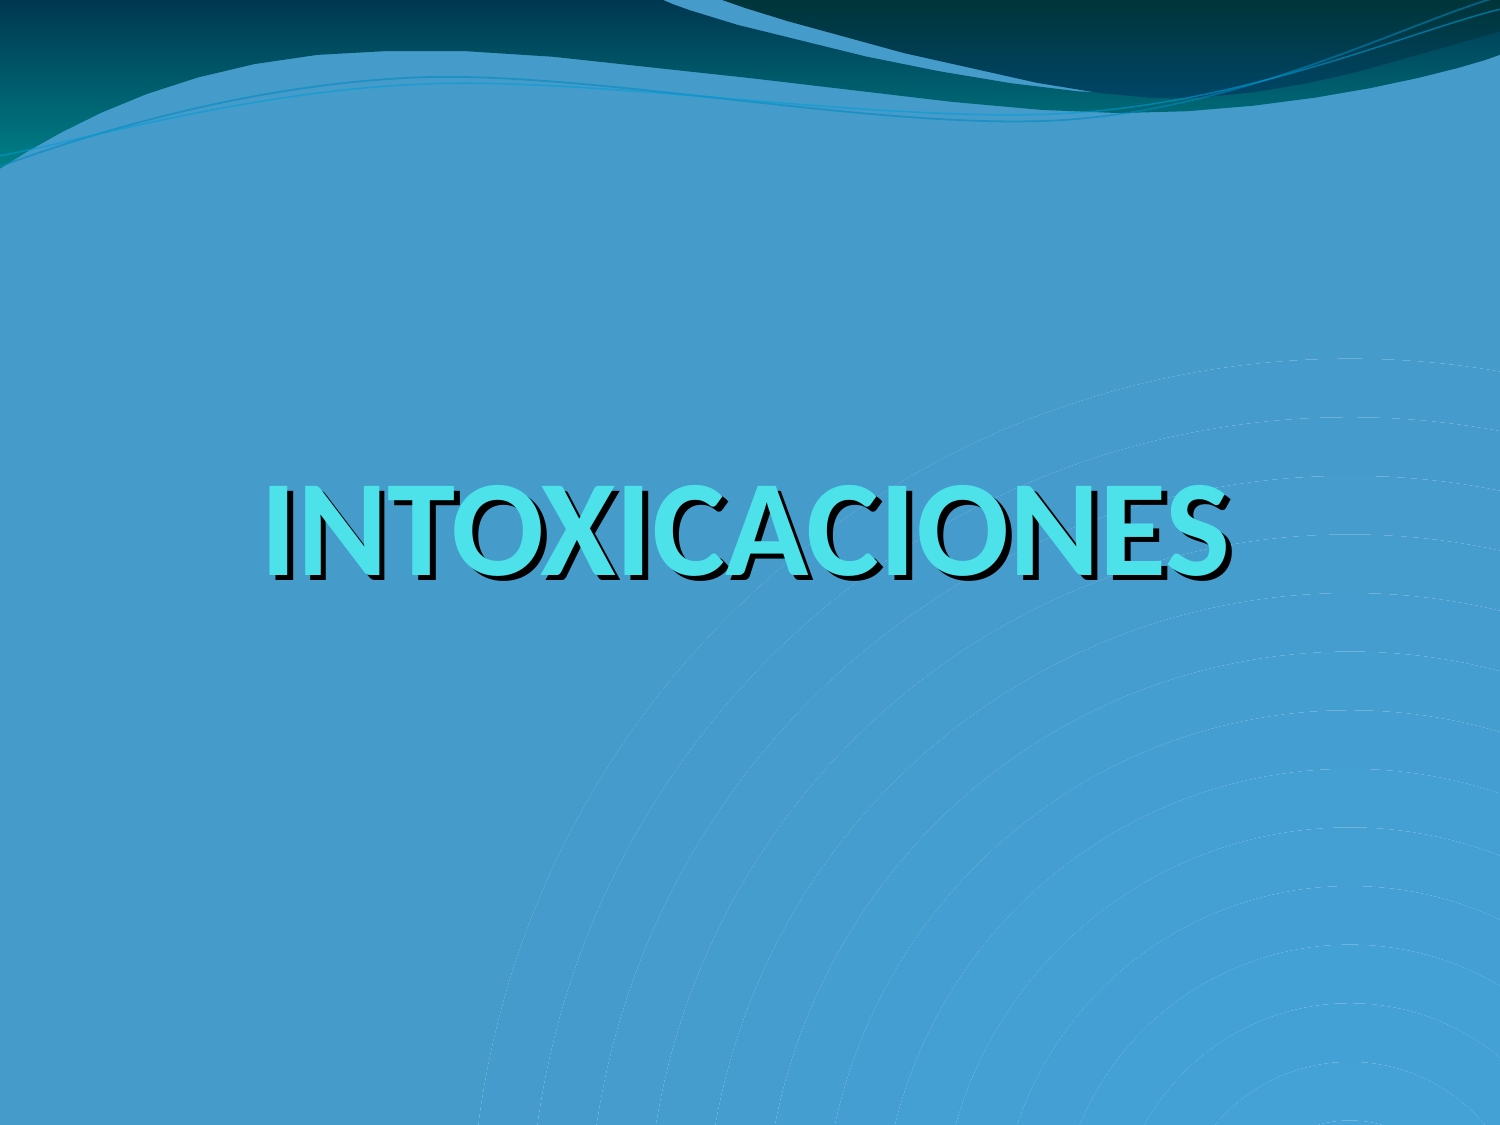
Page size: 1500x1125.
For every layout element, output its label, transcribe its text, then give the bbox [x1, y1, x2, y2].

title INTOXICACIONES [88, 302, 1377, 603]
